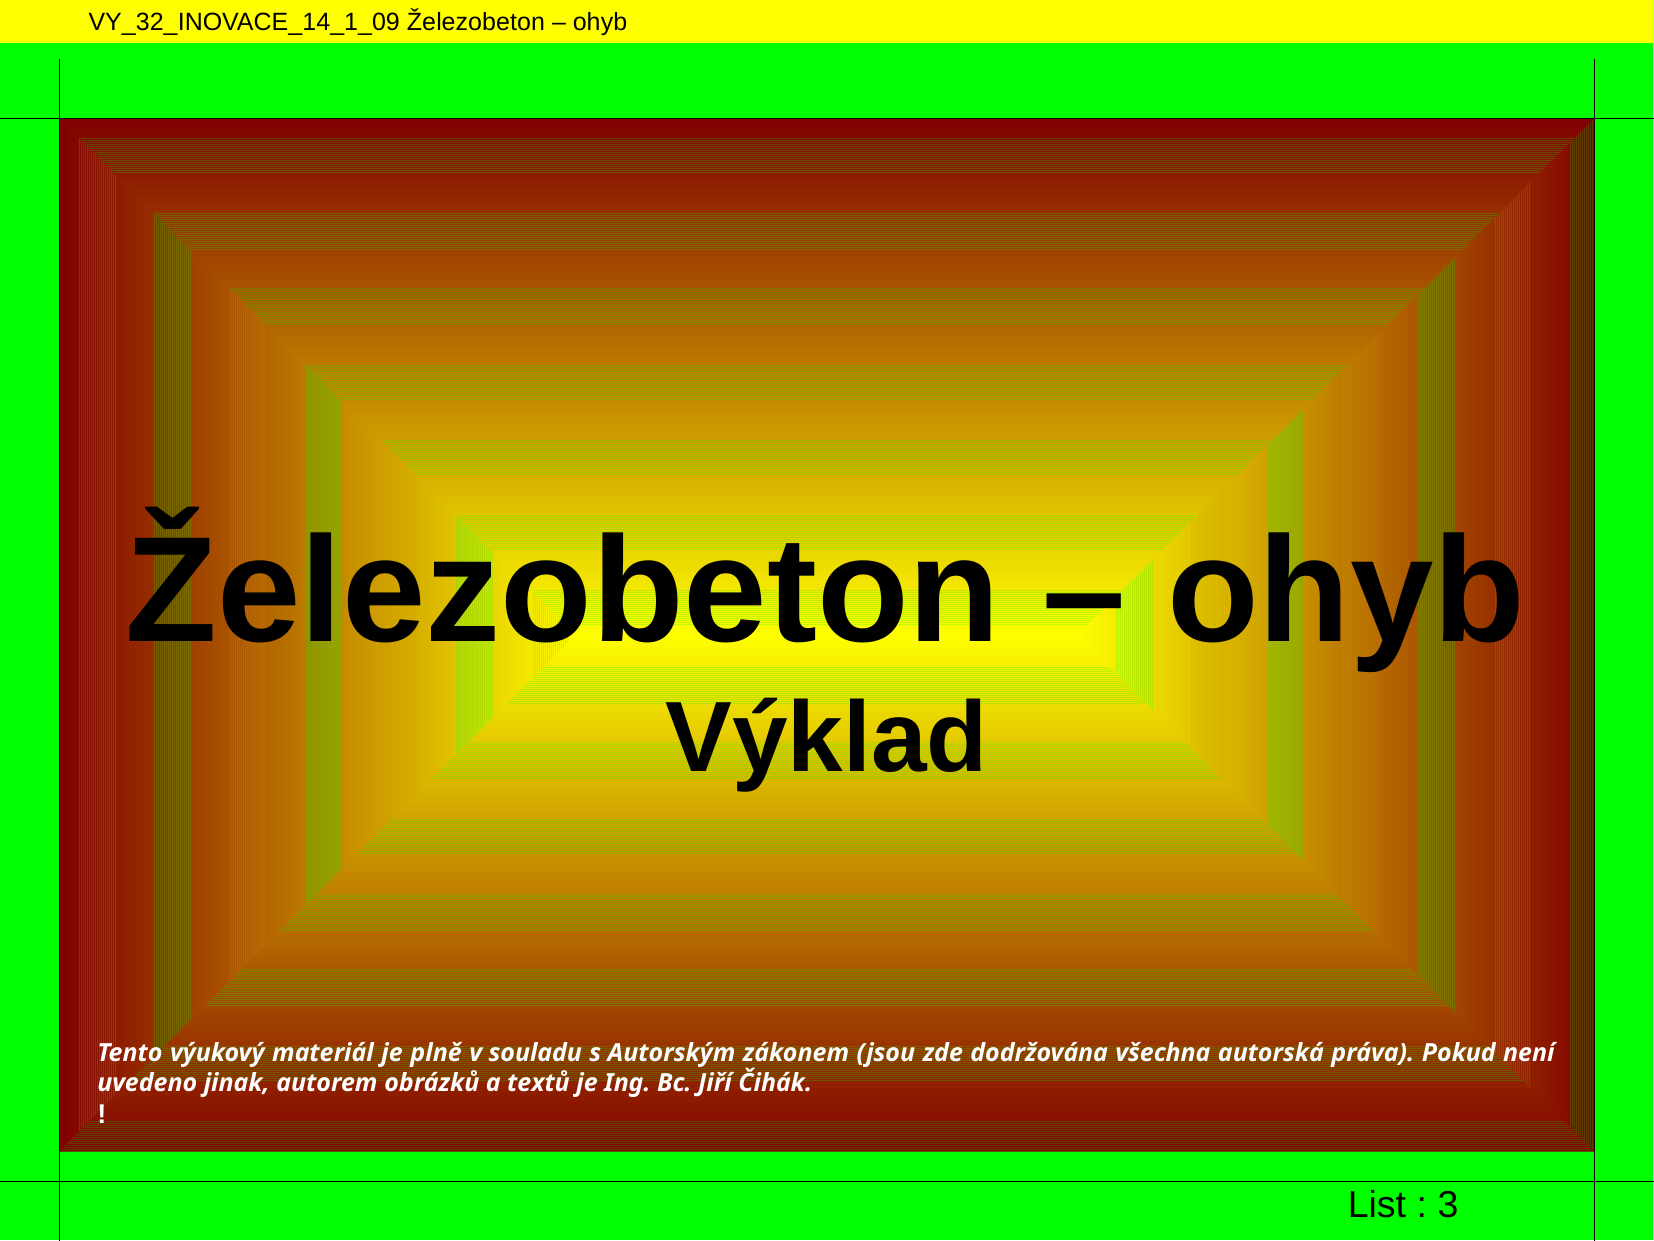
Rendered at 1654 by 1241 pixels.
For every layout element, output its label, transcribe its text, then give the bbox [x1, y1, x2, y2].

text_box Železobeton – ohyb Výklad [60, 119, 1594, 1152]
text_box List : <číslo> [1357, 1176, 1599, 1241]
text_box VY_32_INOVACE_14_1_09 Železobeton – ohyb [0, 0, 1654, 43]
text_box Tento výukový materiál je plně v souladu s Autorským zákonem (jsou zde dodržována všechna autorská práva). Pokud není uvedeno jinak, autorem obrázků a textů je Ing. Bc. Jiří Čihák. ! [82, 1028, 1572, 1137]
